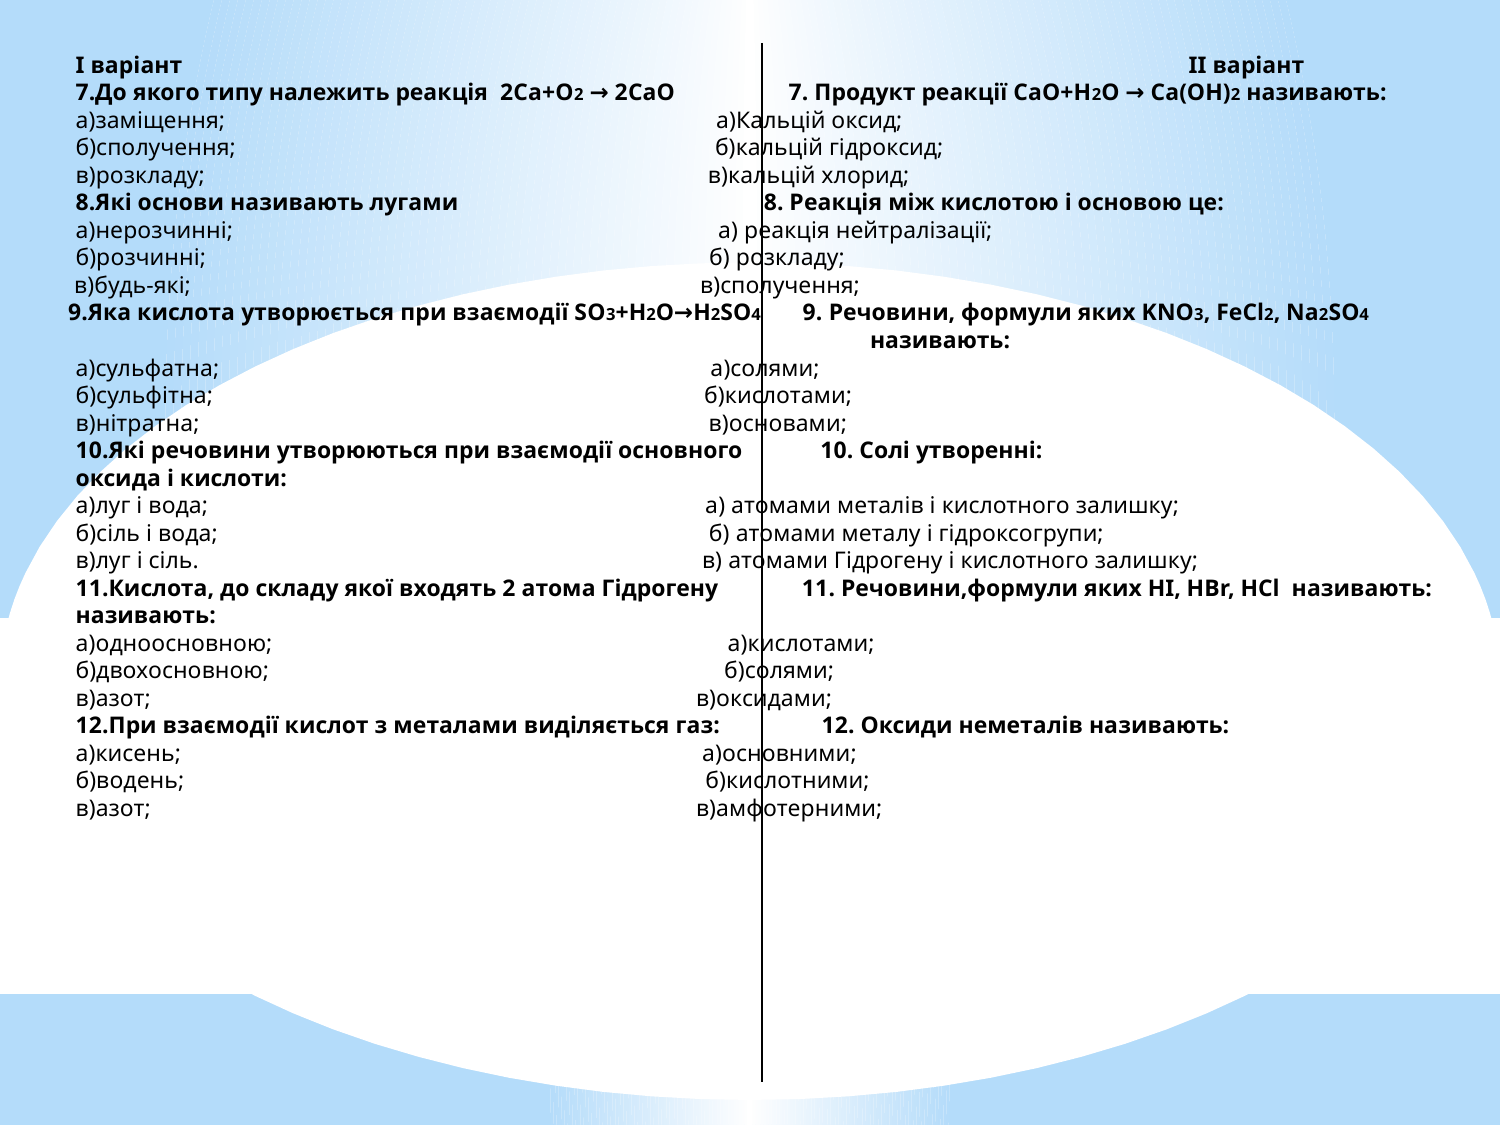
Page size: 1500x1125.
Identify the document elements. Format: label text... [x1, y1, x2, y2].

list І варіант ІІ варіант 7.До якого типу належить реакція 2Са+О2 → 2СаО 7. Продукт реакції СаО+Н2О → Са(ОН)2 називають: а)заміщення; а)Кальцій оксид; б)сполучення; б)кальцій гідроксид; в)розкладу; в)кальцій хлорид; 8.Які основи називають лугами 8. Реакція між кислотою і основою це: а)нерозчинні; а) реакція нейтралізації; б)розчинні; б) розкладу; в)будь-які; в)сполучення; 9.Яка кислота утворюється при взаємодії SO3+H2О→H2SO4 9. Речовини, формули яких KNO3, FeCl2, Na2SO4 називають: а)сульфатна; а)солями; б)сульфітна; б)кислотами; в)нітратна; в)основами; 10.Які речовини утворюються при взаємодії основного 10. Солі утворенні: оксида і кислоти: а)луг і вода; а) атомами металів і кислотного залишку; б)сіль і вода; б) атомами металу і гідроксогрупи; в)луг і сіль. в) атомами Гідрогену і кислотного залишку; 11.Кислота, до складу якої входять 2 атома Гідрогену 11. Речовини,формули яких HI, HBr, HСl називають: називають: а)одноосновною; а)кислотами; б)двохосновною; б)солями; в)азот; в)оксидами; 12.При взаємодії кислот з металами виділяється газ: 12. Оксиди неметалів називають: а)кисень; а)основними; б)водень; б)кислотними; в)азот; в)амфотерними; [53, 42, 1471, 1083]
